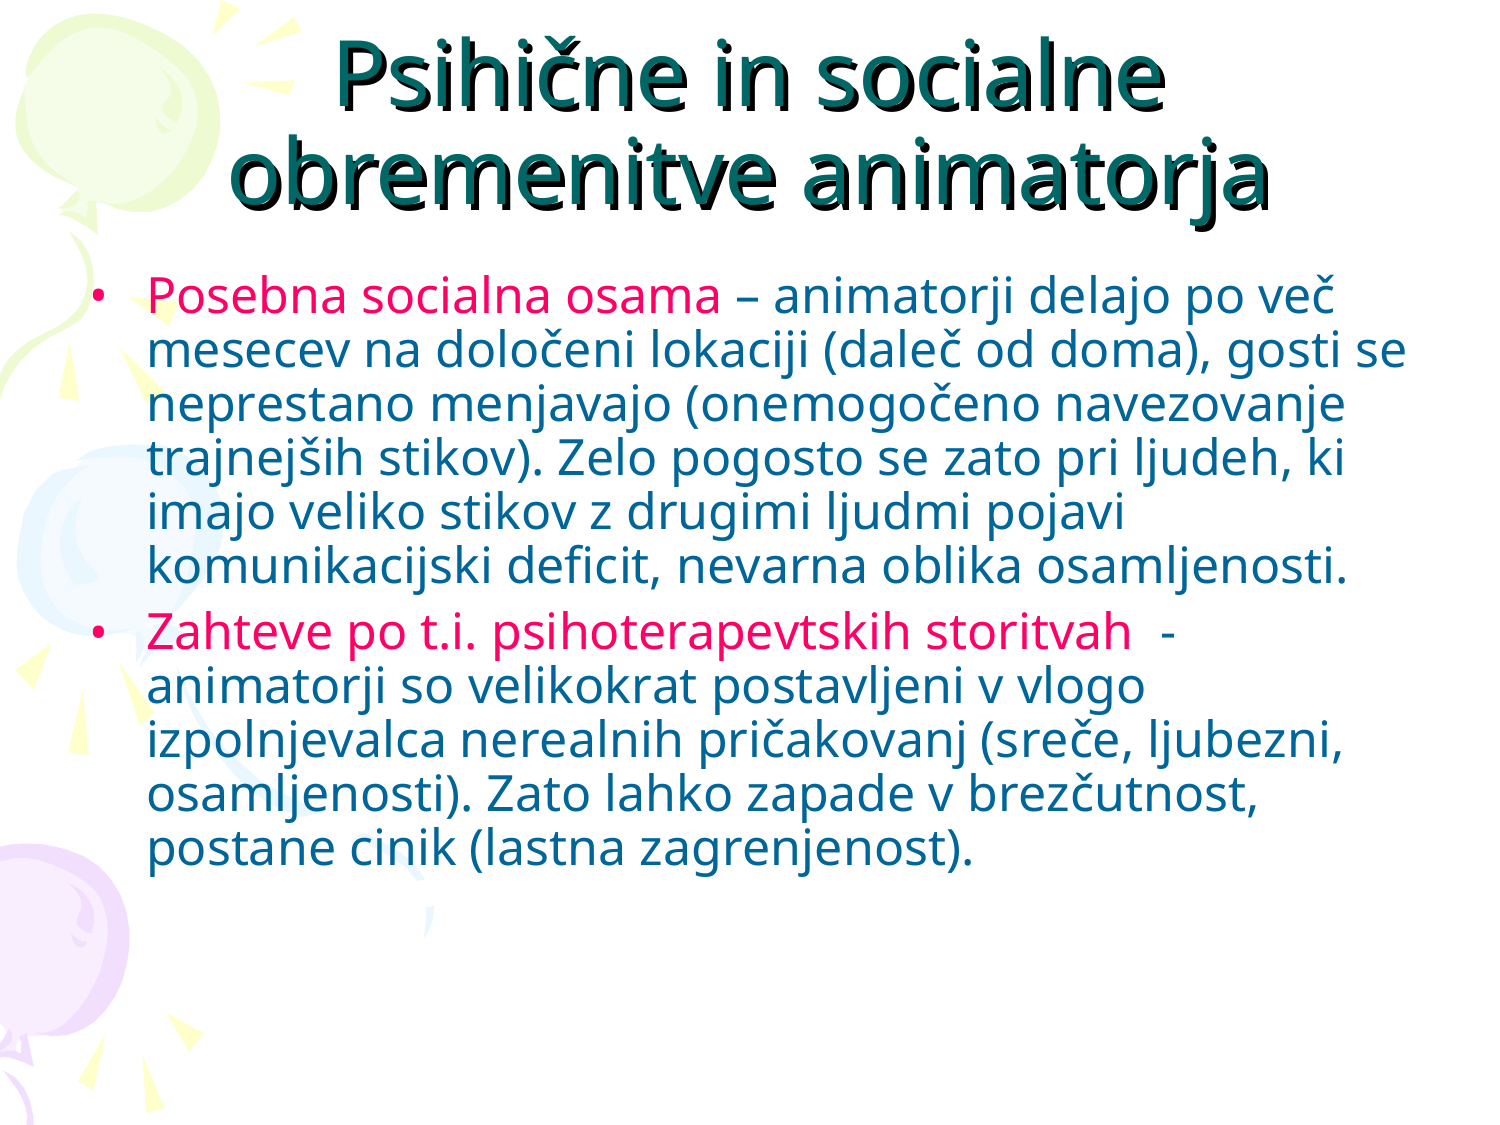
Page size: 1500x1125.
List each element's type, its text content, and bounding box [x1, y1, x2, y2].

list Posebna socialna osama – animatorji delajo po več mesecev na določeni lokaciji (daleč od doma), gosti se neprestano menjavajo (onemogočeno navezovanje trajnejših stikov). Zelo pogosto se zato pri ljudeh, ki imajo veliko stikov z drugimi ljudmi pojavi komunikacijski deficit, nevarna oblika osamljenosti. Zahteve po t.i. psihoterapevtskih storitvah - animatorji so velikokrat postavljeni v vlogo izpolnjevalca nerealnih pričakovanj (sreče, ljubezni, osamljenosti). Zato lahko zapade v brezčutnost, postane cinik (lastna zagrenjenost). [75, 262, 1426, 994]
title Psihične in socialne obremenitve animatorja [72, 16, 1426, 233]
